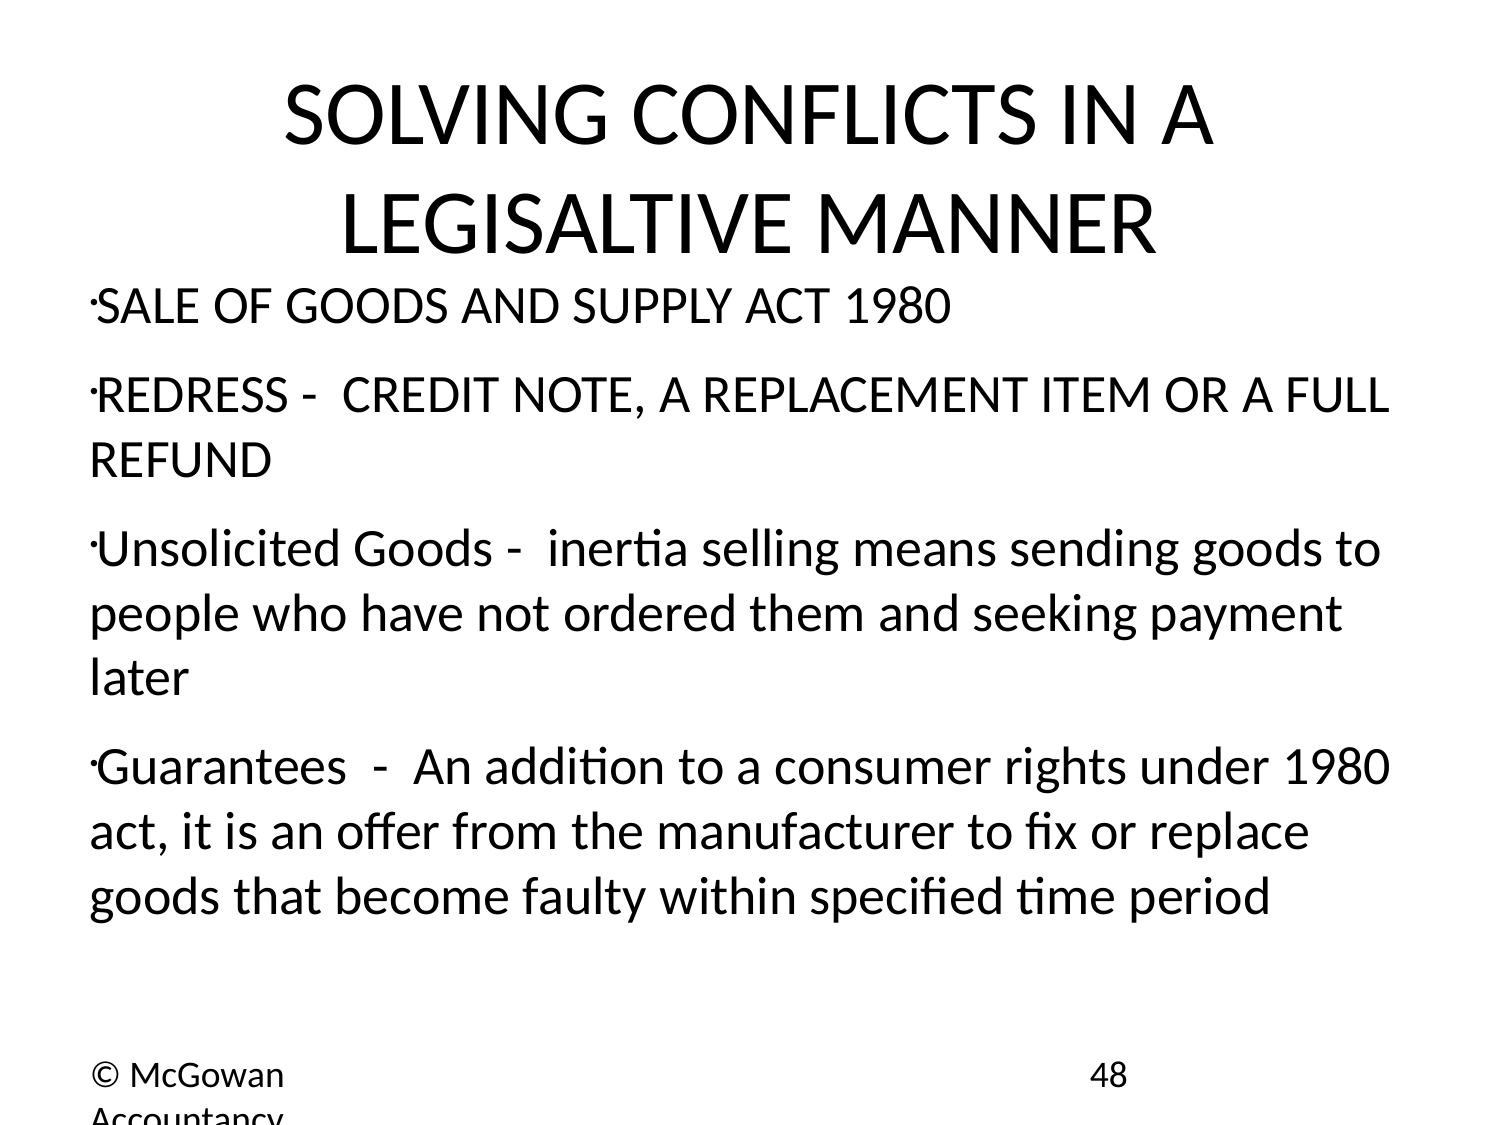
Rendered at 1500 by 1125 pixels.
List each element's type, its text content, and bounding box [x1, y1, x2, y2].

list SALE OF GOODS AND SUPPLY ACT 1980 REDRESS - CREDIT NOTE, A REPLACEMENT ITEM OR A FULL REFUND Unsolicited Goods - inertia selling means sending goods to people who have not ordered them and seeking payment later Guarantees - An addition to a consumer rights under 1980 act, it is an offer from the manufacturer to fix or replace goods that become faulty within specified time period [75, 262, 1425, 1005]
text_box [1074, 1042, 1425, 1103]
title SOLVING CONFLICTS IN A LEGISALTIVE MANNER [75, 45, 1425, 233]
text_box © McGowan Accountancy Services [75, 1042, 425, 1103]
